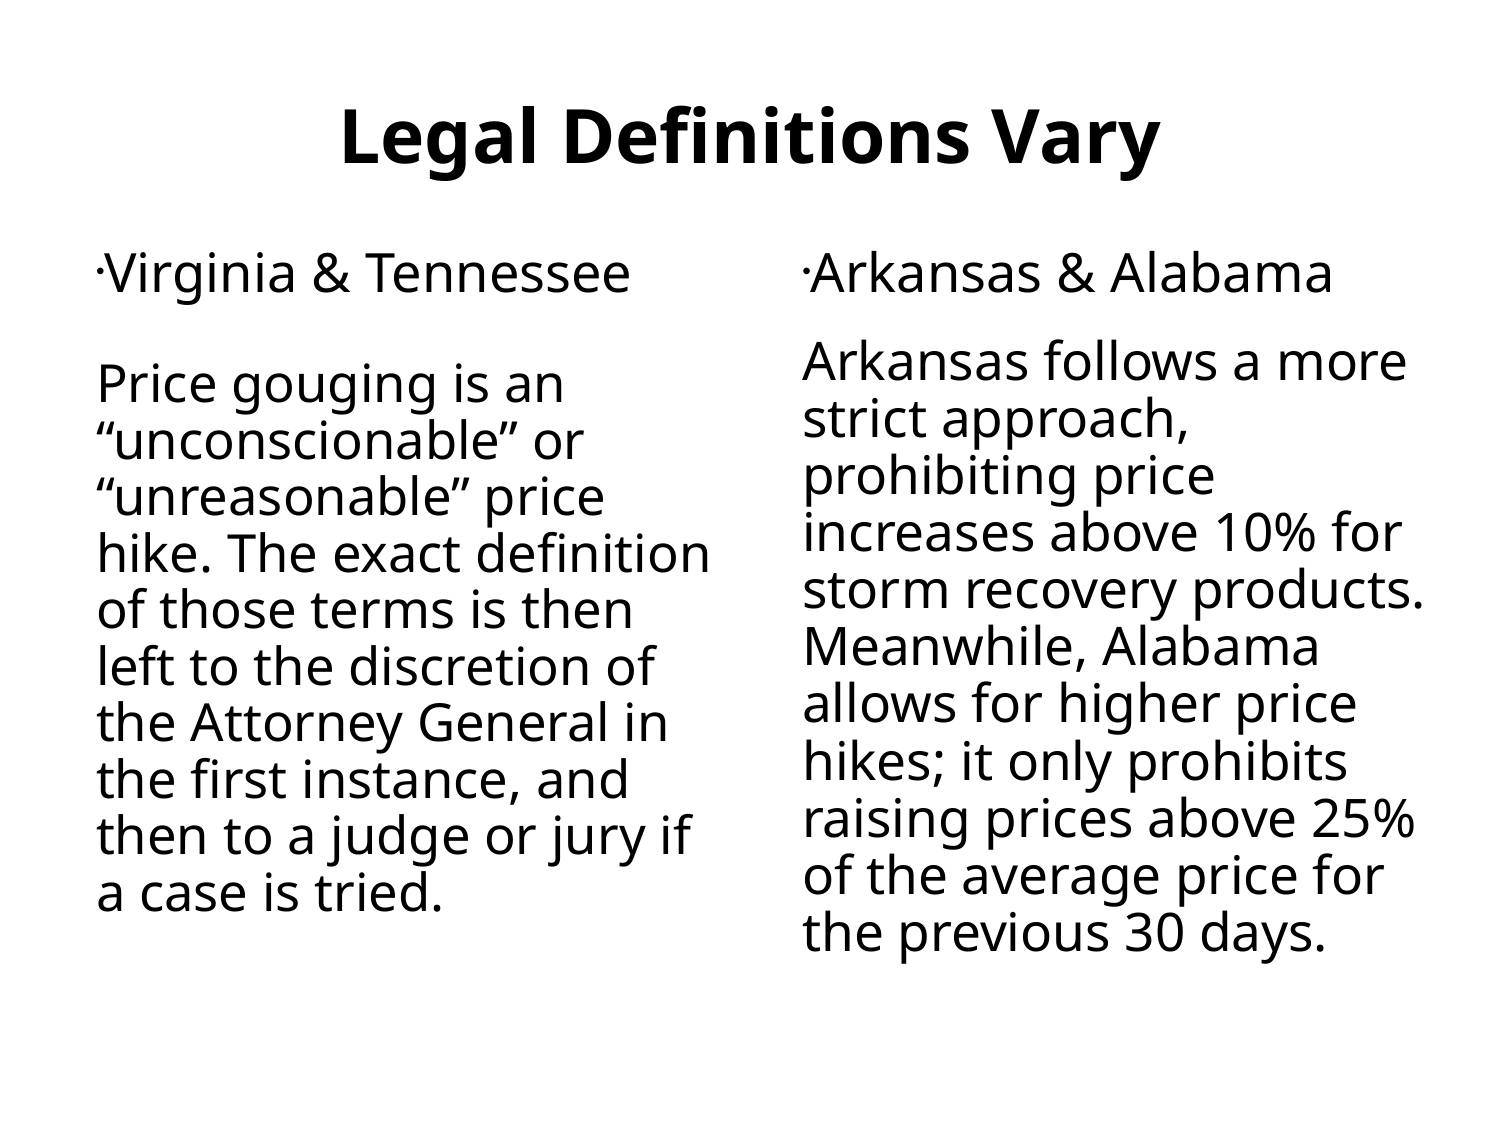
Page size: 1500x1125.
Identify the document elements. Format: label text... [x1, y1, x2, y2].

list Price gouging is an “unconscionable” or “unreasonable” price hike. The exact definition of those terms is then left to the discretion of the Attorney General in the first instance, and then to a judge or jury if a case is tried. [81, 350, 744, 931]
list Arkansas & Alabama [787, 237, 1388, 320]
title Legal Definitions Vary [75, 91, 1425, 186]
list Arkansas follows a more strict approach, prohibiting price increases above 10% for storm recovery products. Meanwhile, Alabama allows for higher price hikes; it only prohibits raising prices above 25% of the average price for the previous 30 days. [787, 326, 1463, 975]
list Virginia & Tennessee [81, 237, 682, 324]
